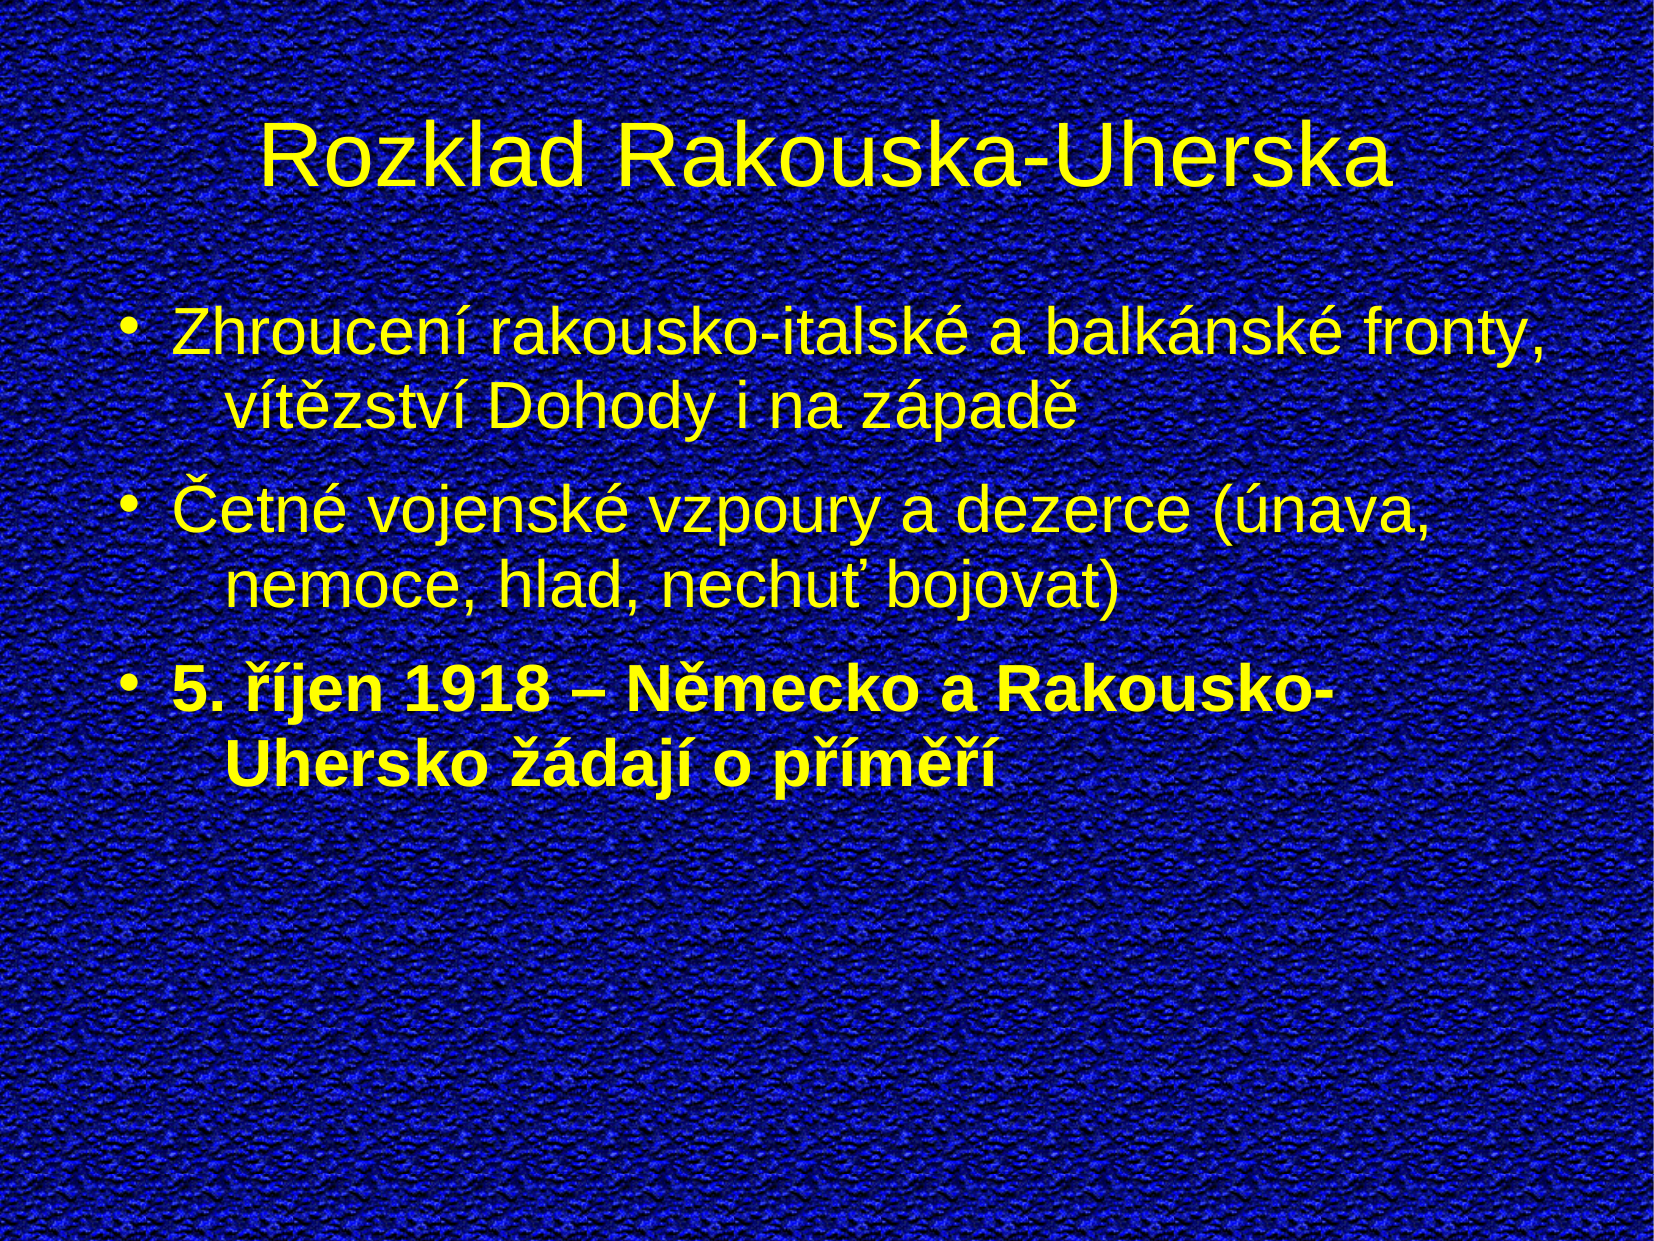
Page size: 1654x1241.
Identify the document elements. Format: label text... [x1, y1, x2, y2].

list Zhroucení rakousko-italské a balkánské fronty, vítězství Dohody i na západě Četné vojenské vzpoury a dezerce (únava, nemoce, hlad, nechuť bojovat) 5. říjen 1918 – Německo a Rakousko-Uhersko žádají o příměří [82, 290, 1571, 1094]
title Rozklad Rakouska-Uherska [82, 56, 1571, 249]
